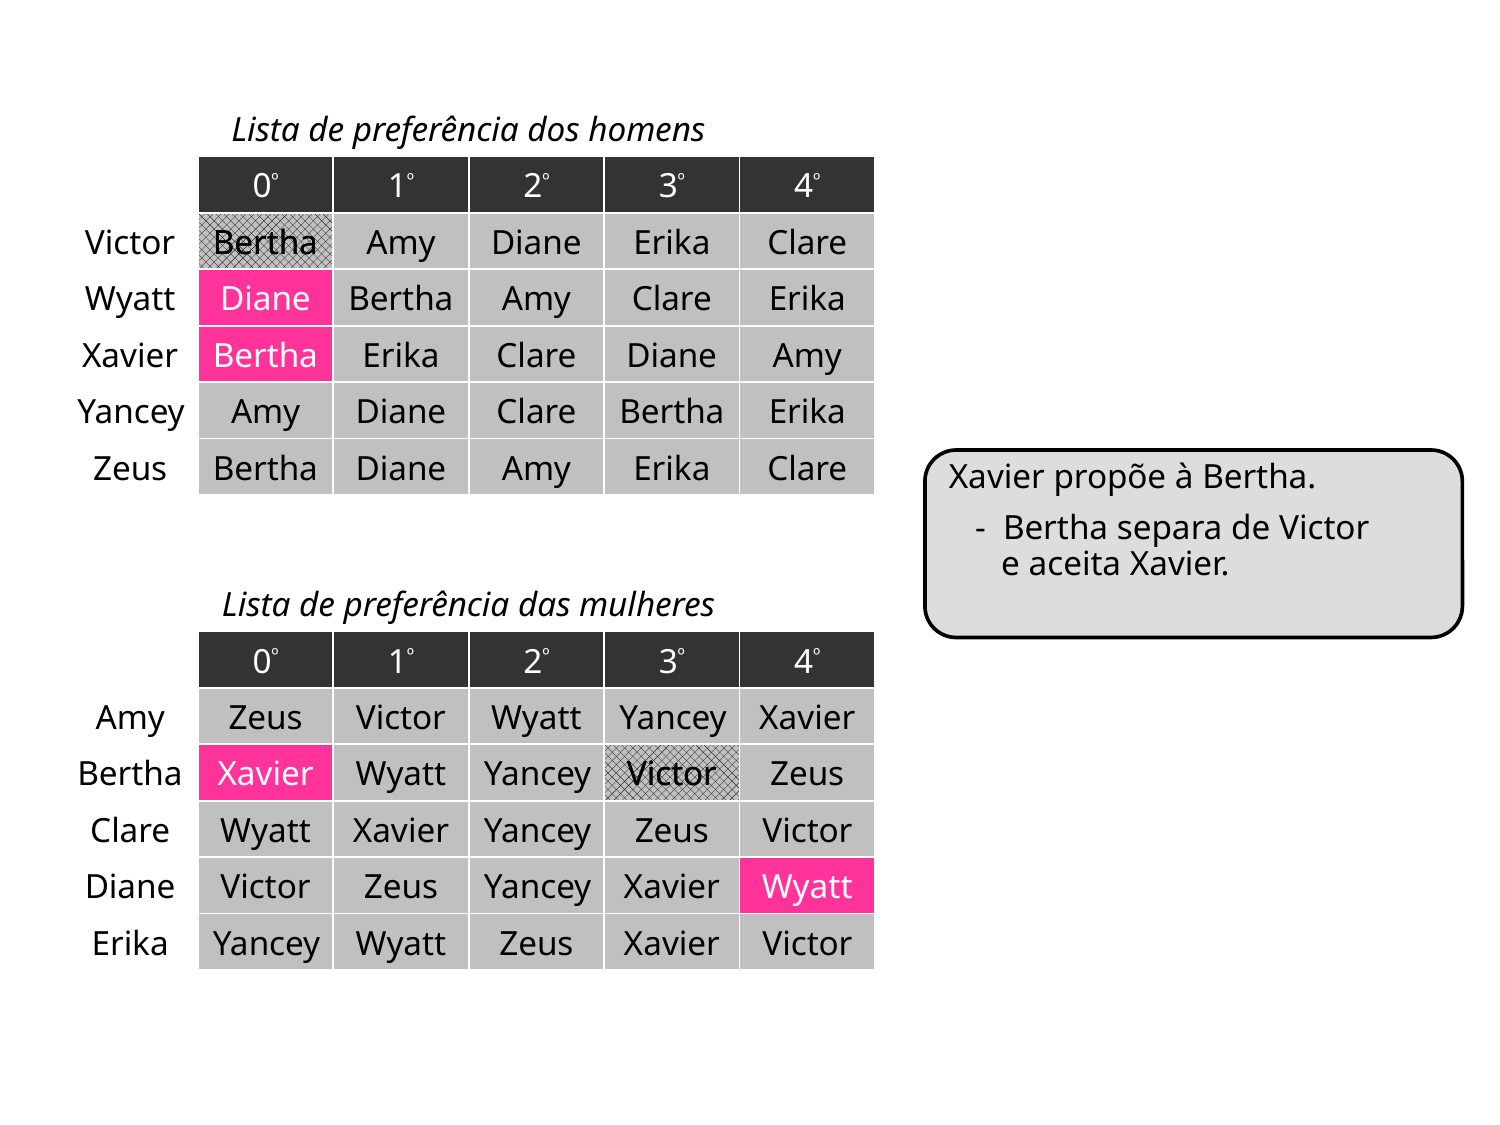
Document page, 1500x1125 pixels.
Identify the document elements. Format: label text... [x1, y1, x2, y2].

text_box Xavier [197, 744, 334, 801]
text_box Bertha [197, 212, 334, 269]
text_box Wyatt [739, 857, 875, 914]
text_box Bertha [197, 325, 334, 383]
text_box Diane [197, 269, 334, 325]
text_box Xavier propõe à Bertha. - Bertha separa de Victor e aceita Xavier. [924, 450, 1463, 638]
text_box Victor [604, 744, 740, 801]
